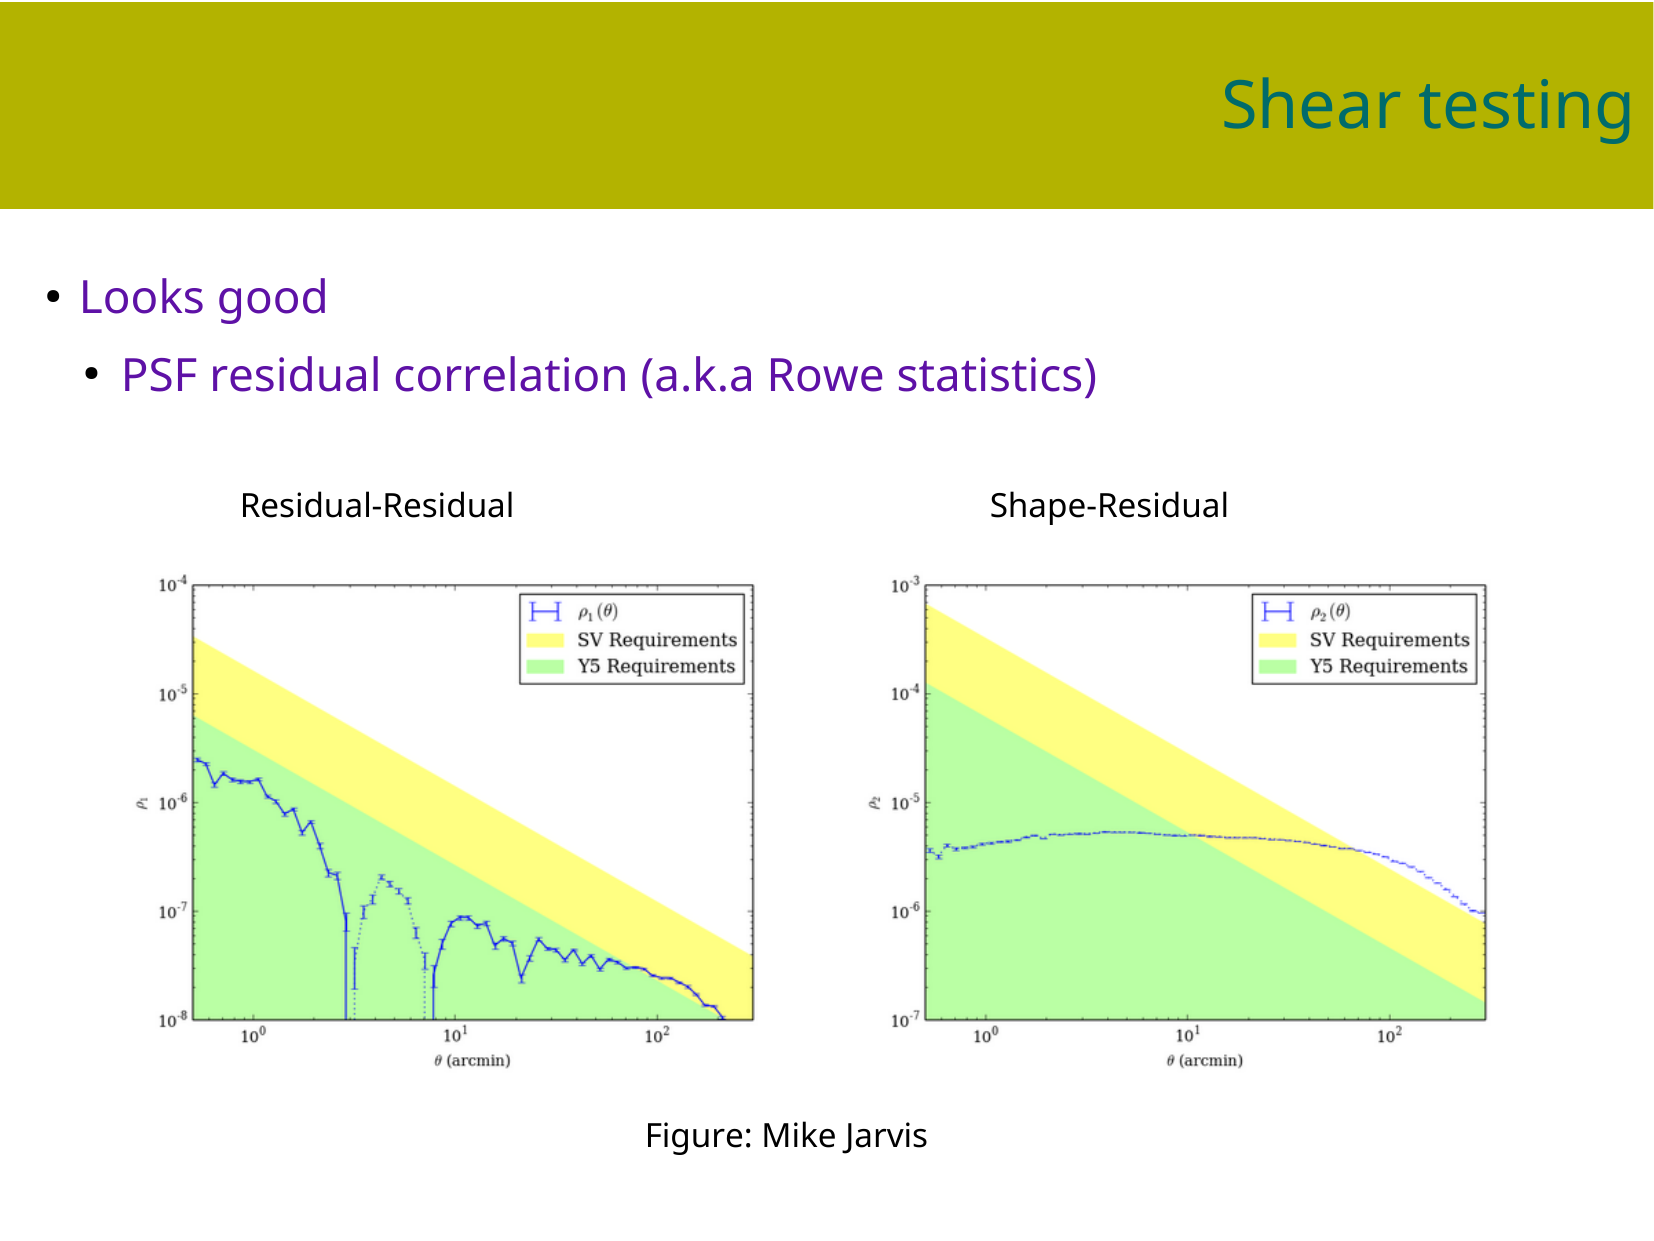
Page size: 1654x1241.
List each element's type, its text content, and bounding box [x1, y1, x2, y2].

text_box Figure: Mike Jarvis [630, 1110, 1126, 1171]
list Looks good PSF residual correlation (a.k.a Rowe statistics) [45, 270, 1640, 1089]
title Shear testing [0, 2, 1654, 209]
text_box Residual-Residual Shape-Residual [225, 480, 1471, 541]
picture [105, 554, 1508, 1081]
